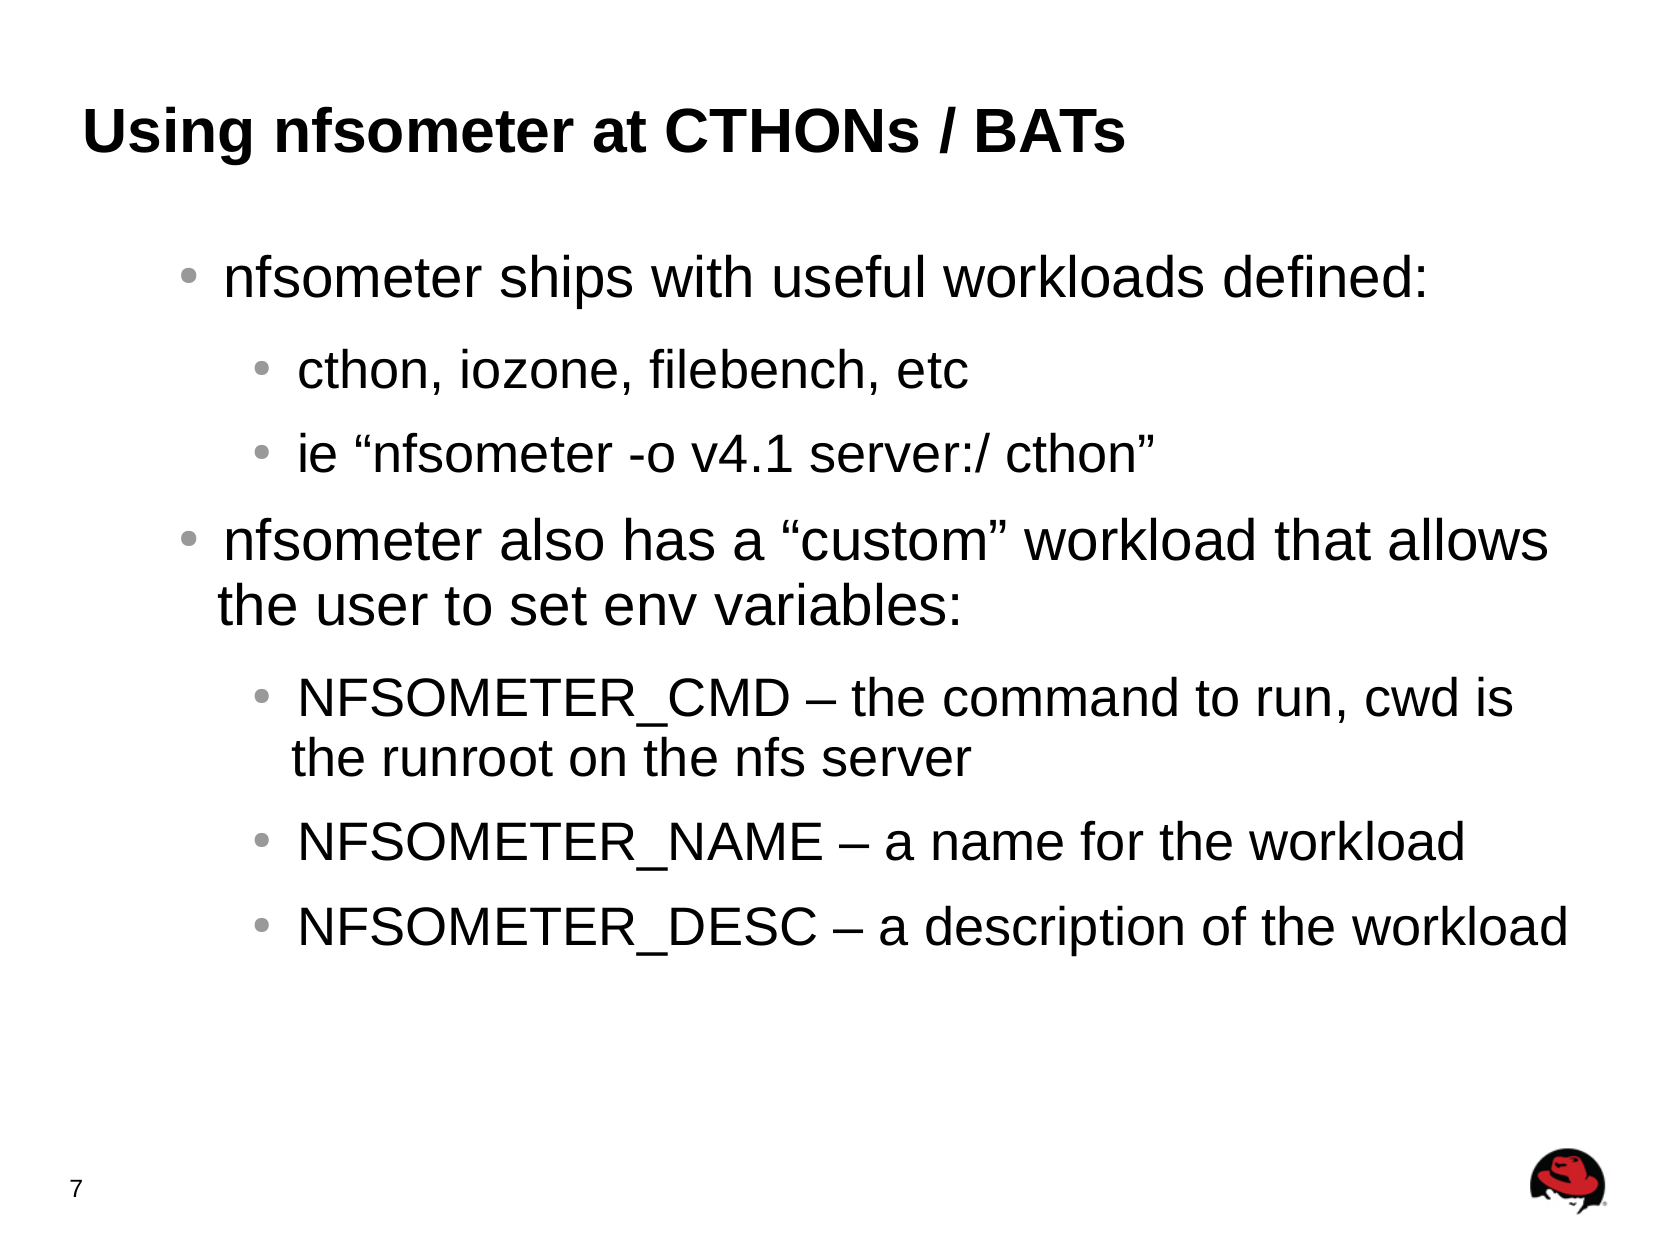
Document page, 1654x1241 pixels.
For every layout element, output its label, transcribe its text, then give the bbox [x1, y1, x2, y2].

picture [1529, 1146, 1613, 1224]
list nfsometer ships with useful workloads defined: cthon, iozone, filebench, etc ie “nfsometer -o v4.1 server:/ cthon” nfsometer also has a “custom” workload that allows the user to set env variables: NFSOMETER_CMD – the command to run, cwd is the runroot on the nfs server NFSOMETER_NAME – a name for the workload NFSOMETER_DESC – a description of the workload [86, 244, 1576, 1039]
title Using nfsometer at CTHONs / BATs [82, 37, 1571, 226]
